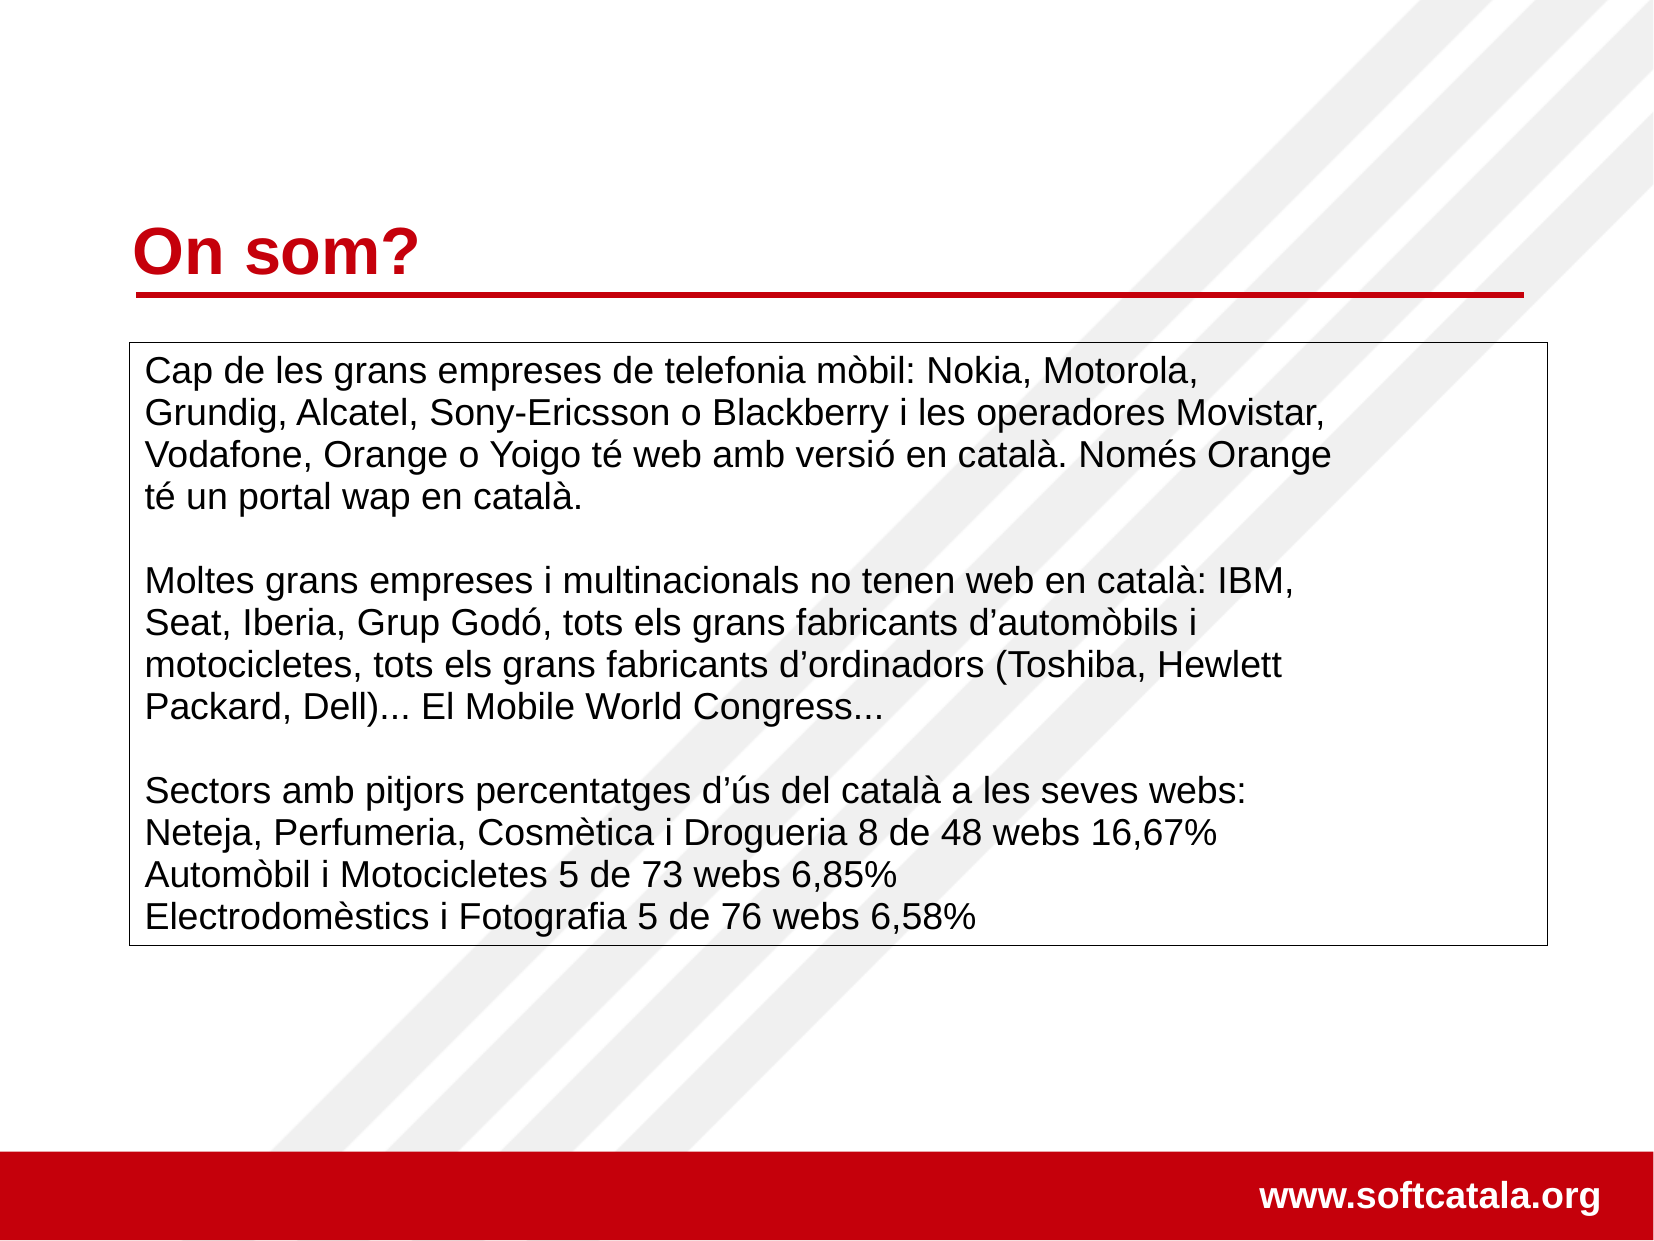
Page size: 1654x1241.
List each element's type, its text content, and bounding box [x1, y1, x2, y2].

text_box Cap de les grans empreses de telefonia mòbil: Nokia, Motorola, Grundig, Alcatel, Sony-Ericsson o Blackberry i les operadores Movistar, Vodafone, Orange o Yoigo té web amb versió en català. Només Orange té un portal wap en català. Moltes grans empreses i multinacionals no tenen web en català: IBM, Seat, Iberia, Grup Godó, tots els grans fabricants d’automòbils i motocicletes, tots els grans fabricants d’ordinadors (Toshiba, Hewlett Packard, Dell)... El Mobile World Congress... Sectors amb pitjors percentatges d’ús del català a les seves webs: Neteja, Perfumeria, Cosmètica i Drogueria 8 de 48 webs 16,67% Automòbil i Motocicletes 5 de 73 webs 6,85% Electrodomèstics i Fotografia 5 de 76 webs 6,58% [129, 342, 1548, 946]
text_box On som? [118, 206, 1501, 297]
picture [0, 0, 1654, 1151]
text_box www.softcatala.org [0, 1151, 1654, 1241]
